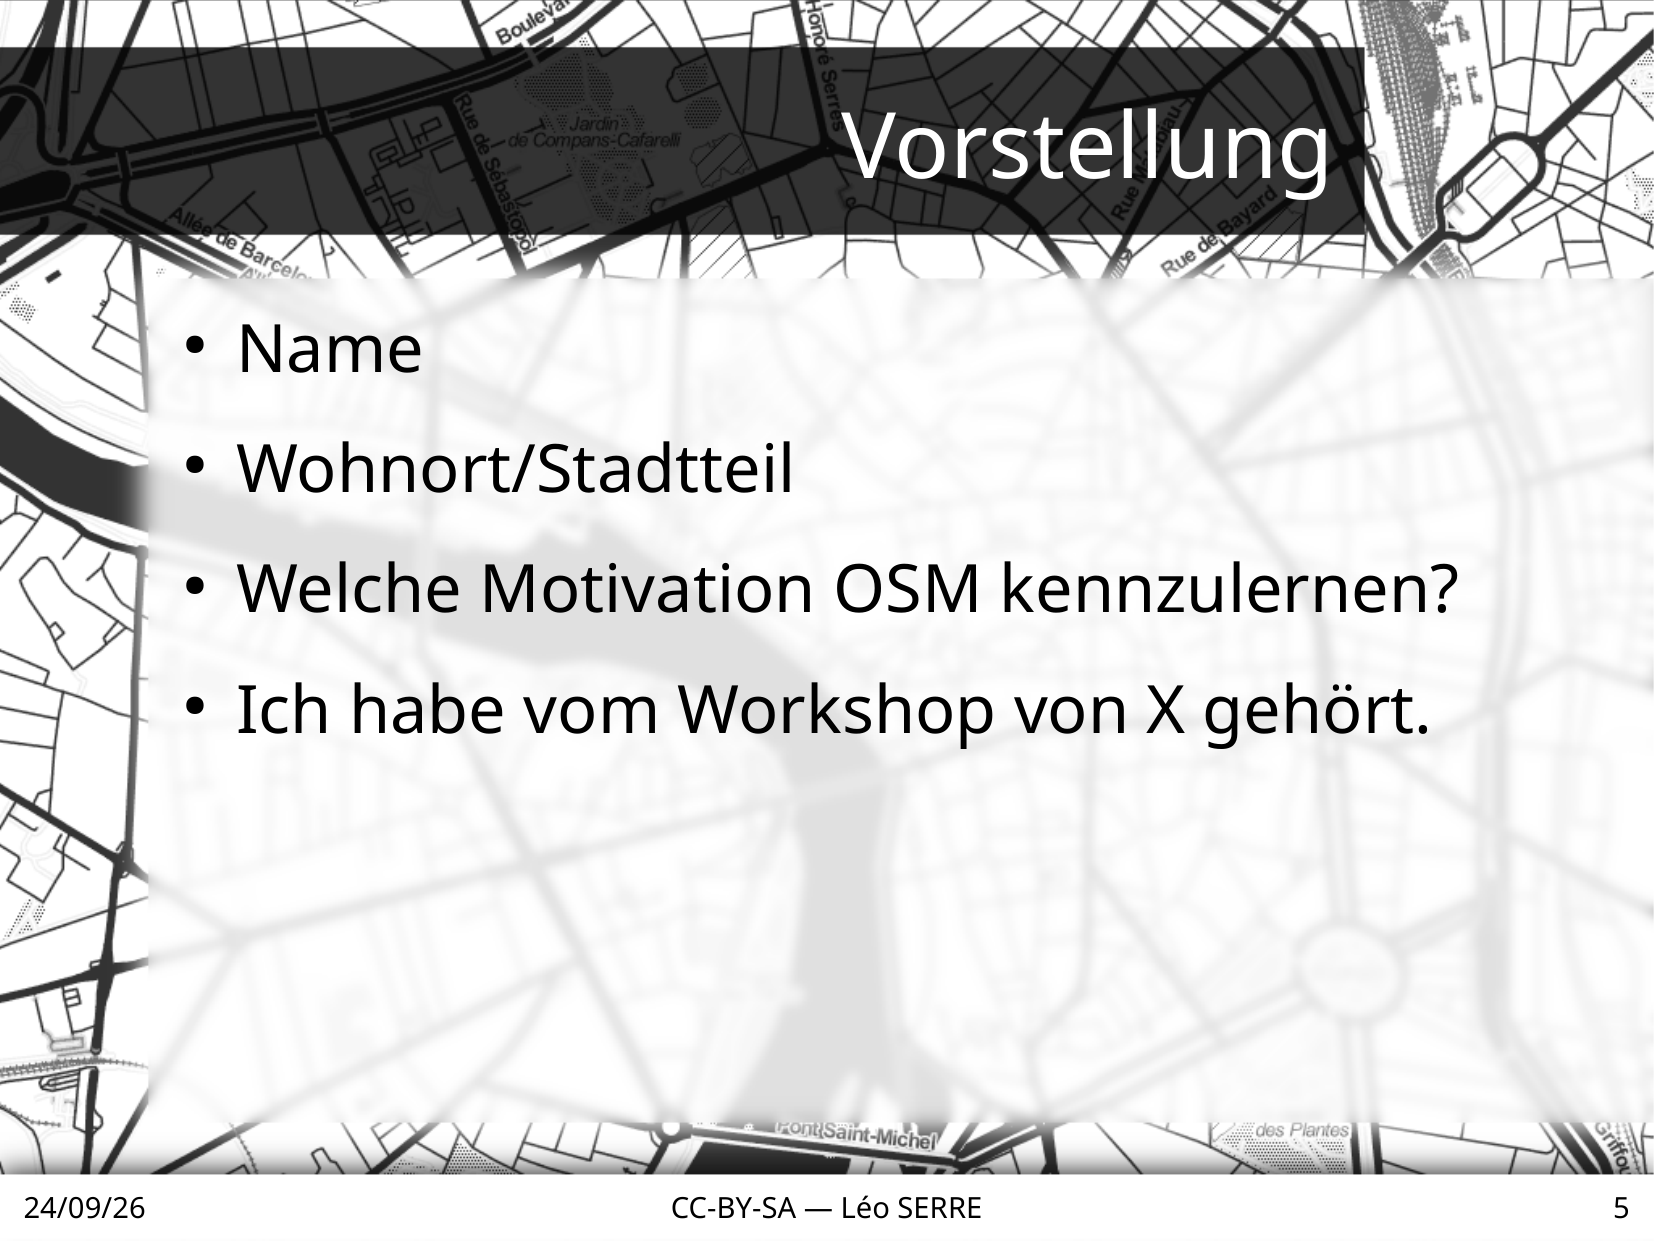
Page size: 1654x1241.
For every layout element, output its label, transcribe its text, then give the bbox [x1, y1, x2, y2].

picture [0, 0, 1654, 1241]
list Name Wohnort/Stadtteil Welche Motivation OSM kennzulernen? Ich habe vom Workshop von X gehört. [165, 301, 1621, 1021]
title Vorstellung [82, 49, 1335, 237]
